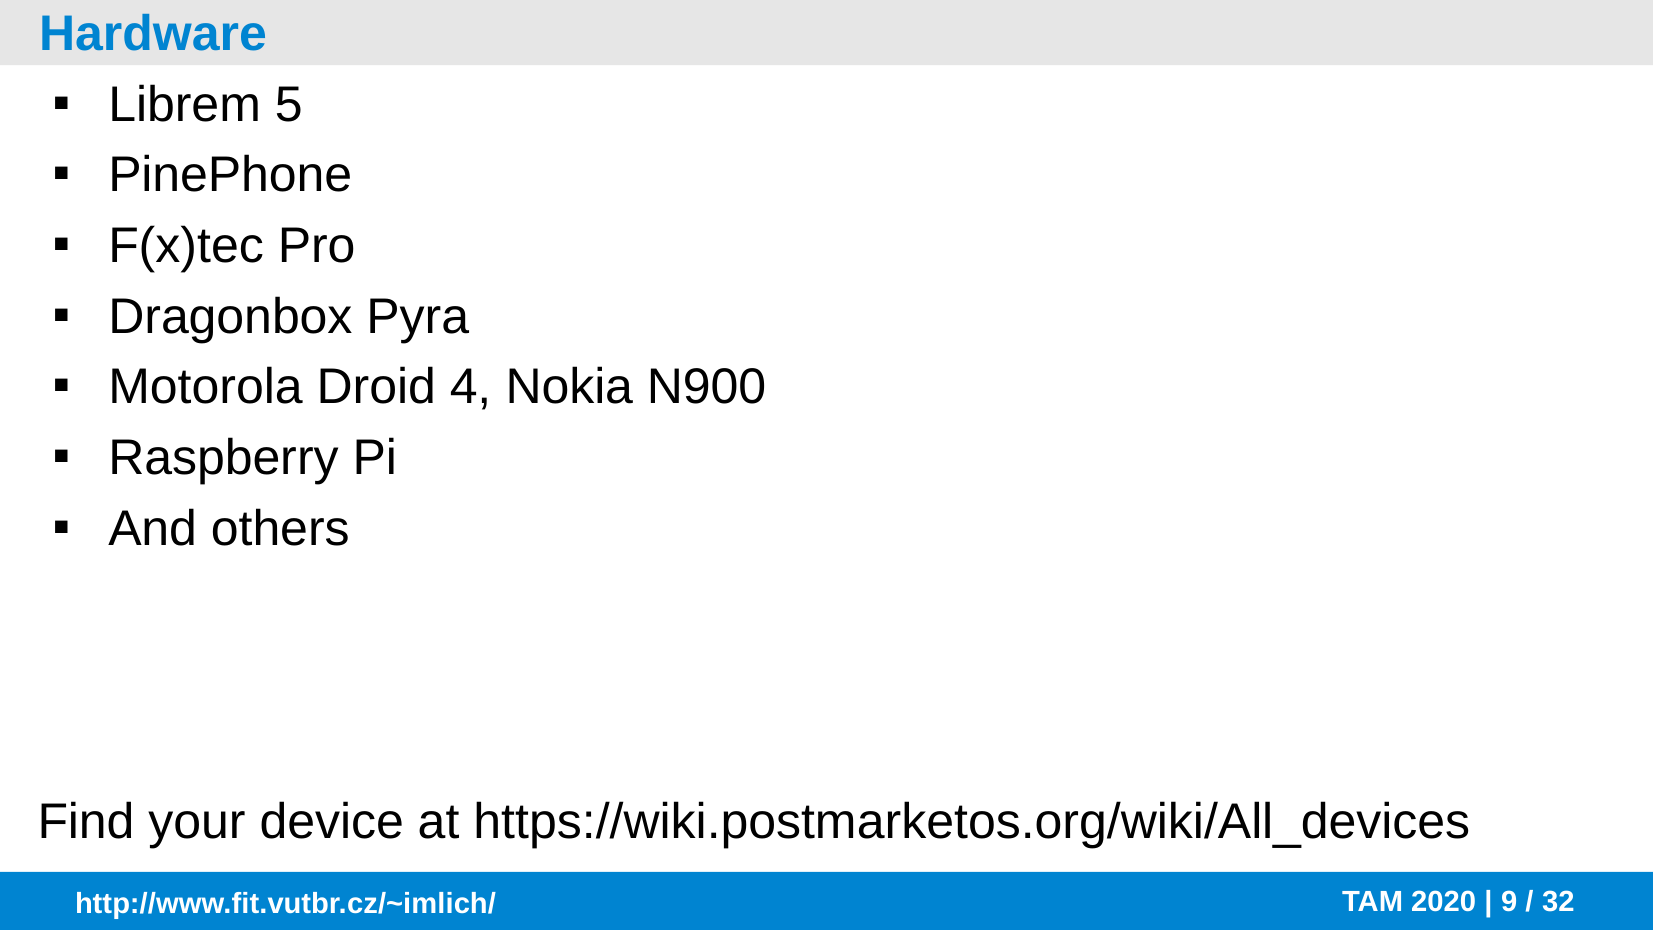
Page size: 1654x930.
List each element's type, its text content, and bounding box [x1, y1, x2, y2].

list Librem 5 PinePhone F(x)tec Pro Dragonbox Pyra Motorola Droid 4, Nokia N900 Raspberry Pi And others Find your device at https://wiki.postmarketos.org/wiki/All_devices [37, 75, 1612, 863]
title Hardware [39, 4, 1614, 61]
